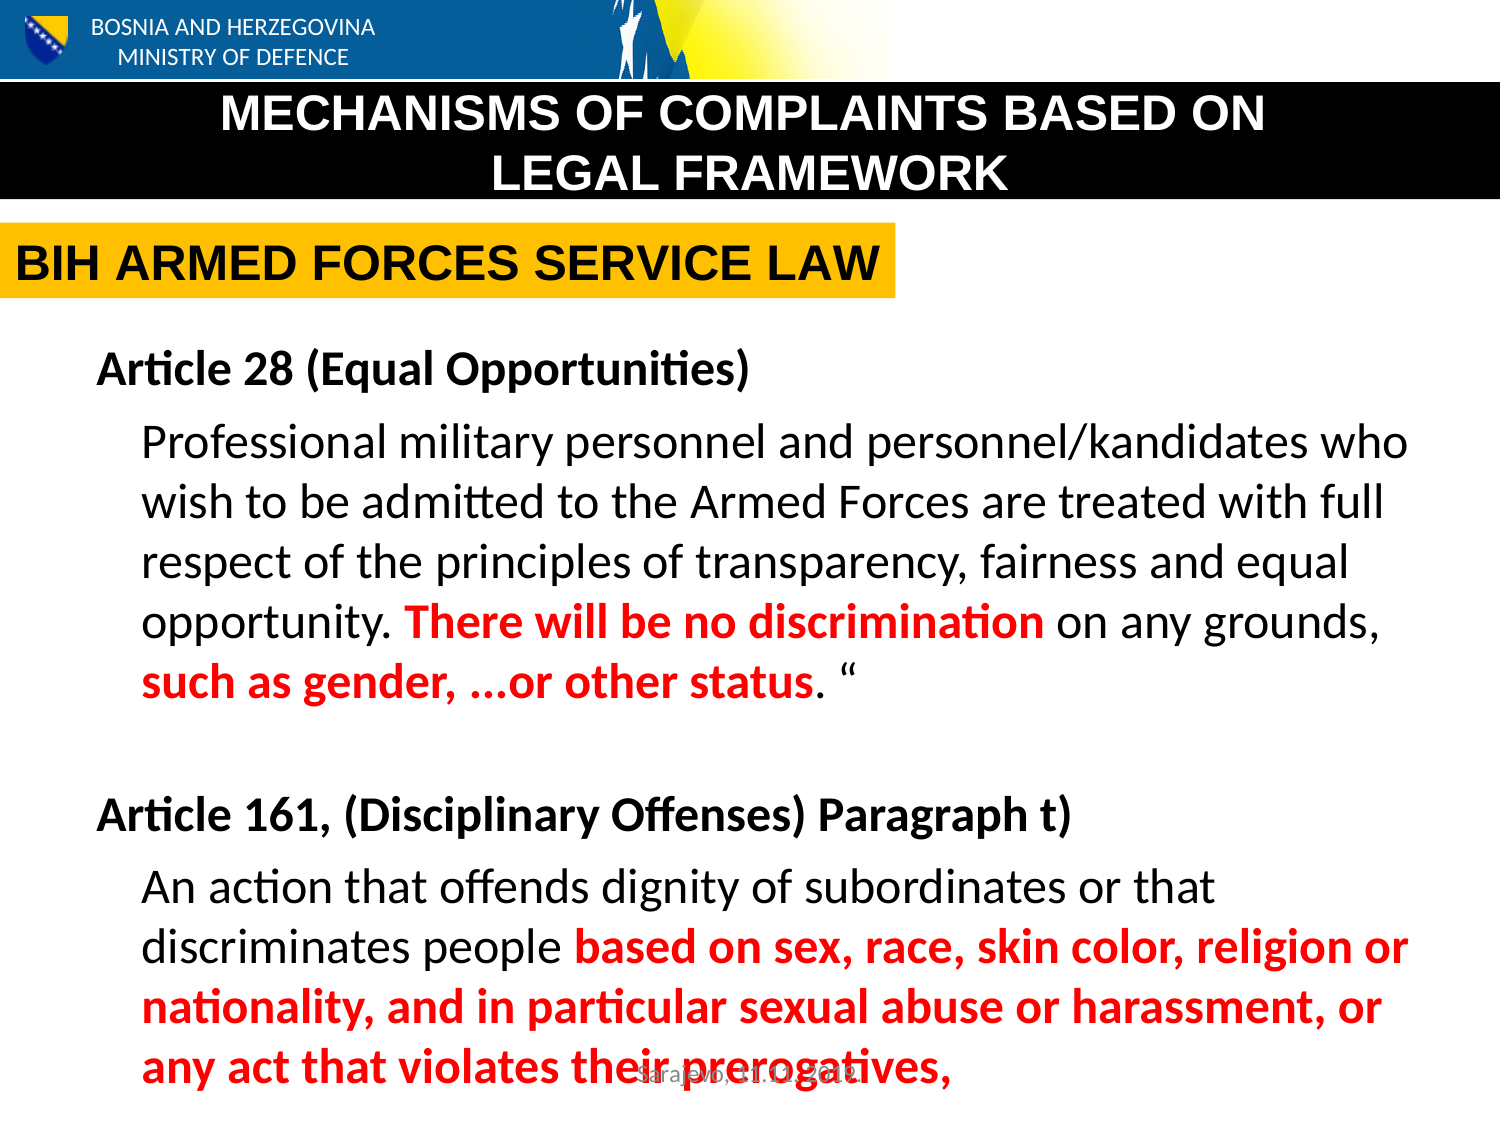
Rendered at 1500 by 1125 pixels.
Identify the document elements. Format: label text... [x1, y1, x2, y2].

picture [0, 0, 1500, 79]
list Article 28 (Equal Opportunities) Professional military personnel and personnel/kandidates who wish to be admitted to the Armed Forces are treated with full respect of the principles of transparency, fairness and equal opportunity. There will be no discrimination on any grounds, such as gender, ...or other status. “ Article 161, (Disciplinary Offenses) Paragraph t) An action that offends dignity of subordinates or that discriminates people based on sex, race, skin color, religion or nationality, and in particular sexual abuse or harassment, or any act that violates their prerogatives, [70, 328, 1472, 1001]
text_box BIH ARMED FORCES SERVICE LAW [0, 222, 896, 299]
text_box Sarajevo, 11.11. 2019. [512, 1042, 988, 1103]
title MECHANISMS OF COMPLAINTS BASED ON LEGAL FRAMEWORK [0, 82, 1500, 200]
